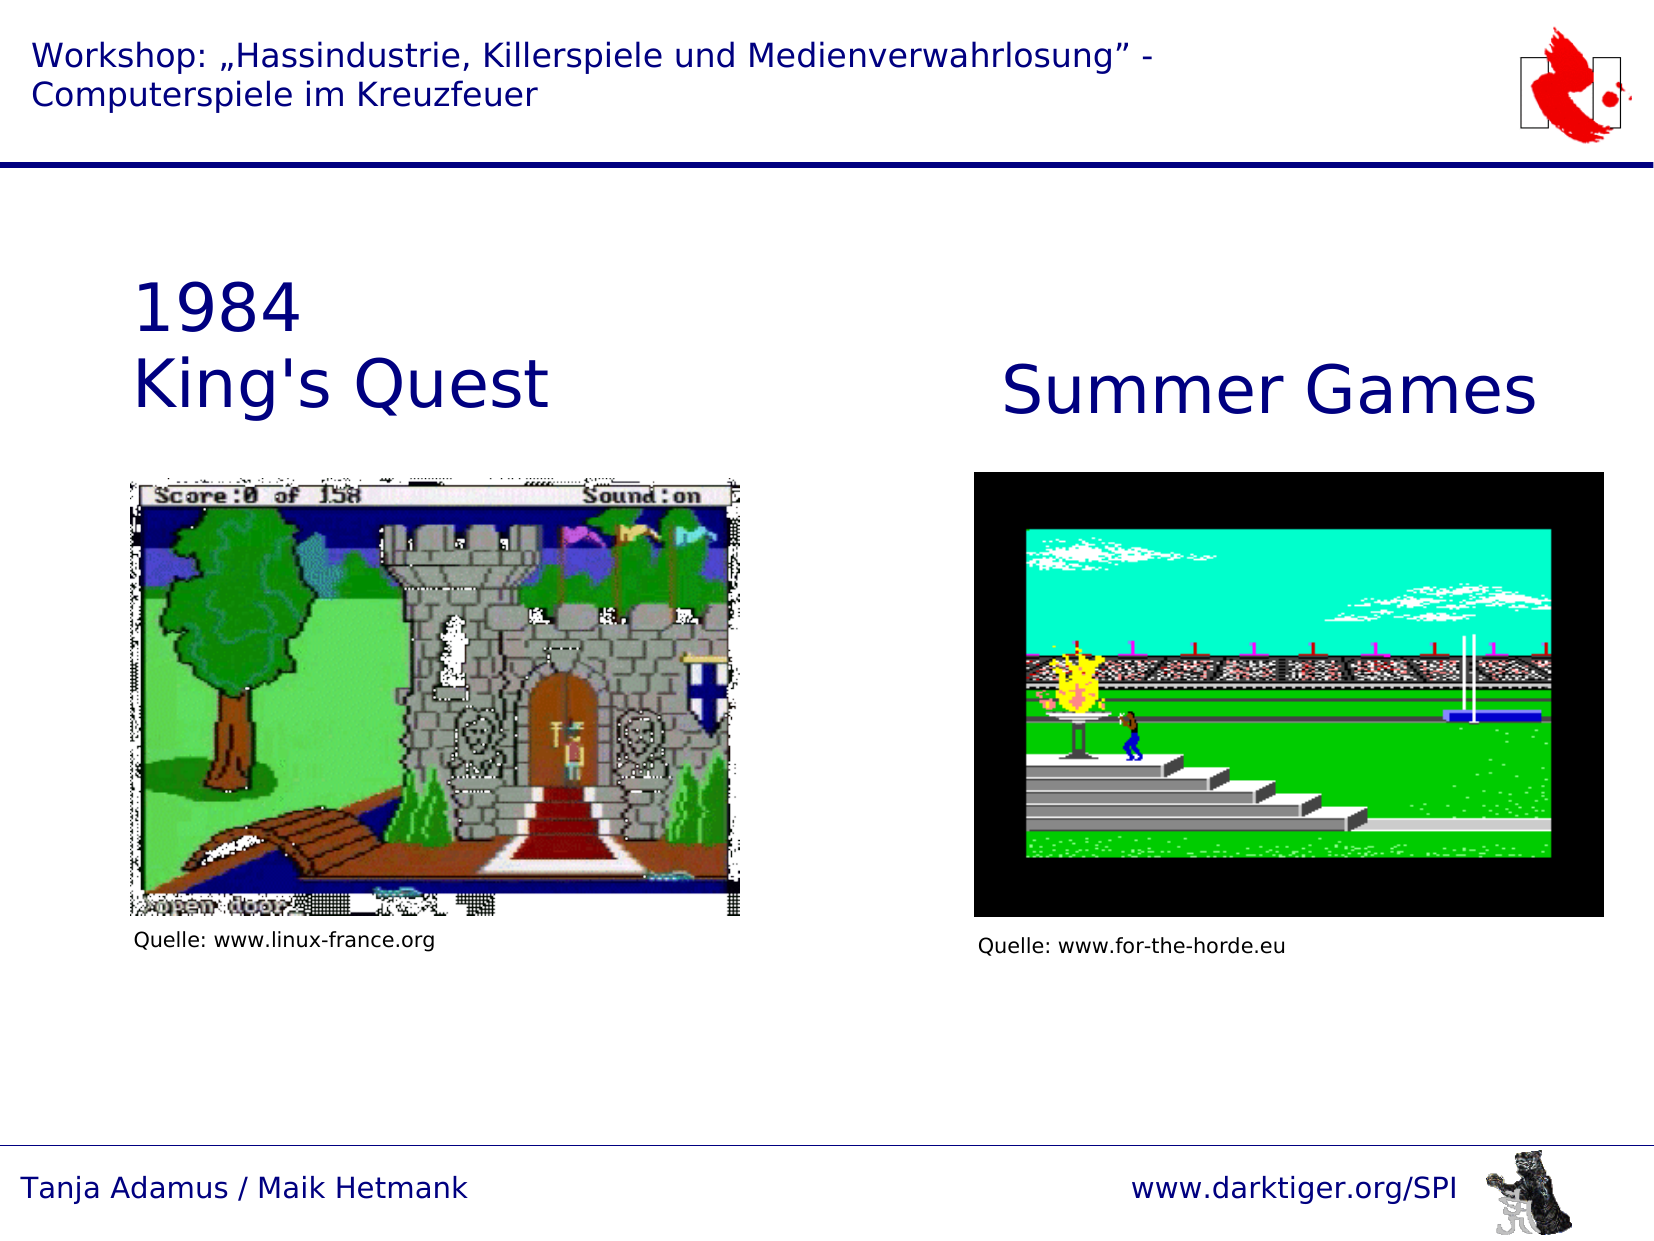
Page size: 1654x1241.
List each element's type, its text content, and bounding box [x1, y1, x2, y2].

text_box Workshop: „Hassindustrie, Killerspiele und Medienverwahrlosung” - Computerspiele im Kreuzfeuer [16, 29, 1418, 178]
text_box Quelle: www.linux-france.org [118, 921, 451, 961]
picture [1486, 1150, 1572, 1235]
text_box King's Quest [118, 338, 621, 432]
picture [1503, 16, 1632, 148]
text_box Summer Games [986, 344, 1571, 438]
picture [974, 472, 1604, 917]
picture [130, 478, 740, 916]
text_box Quelle: www.for-the-horde.eu [963, 927, 1302, 967]
text_box 1984 [118, 261, 1152, 355]
